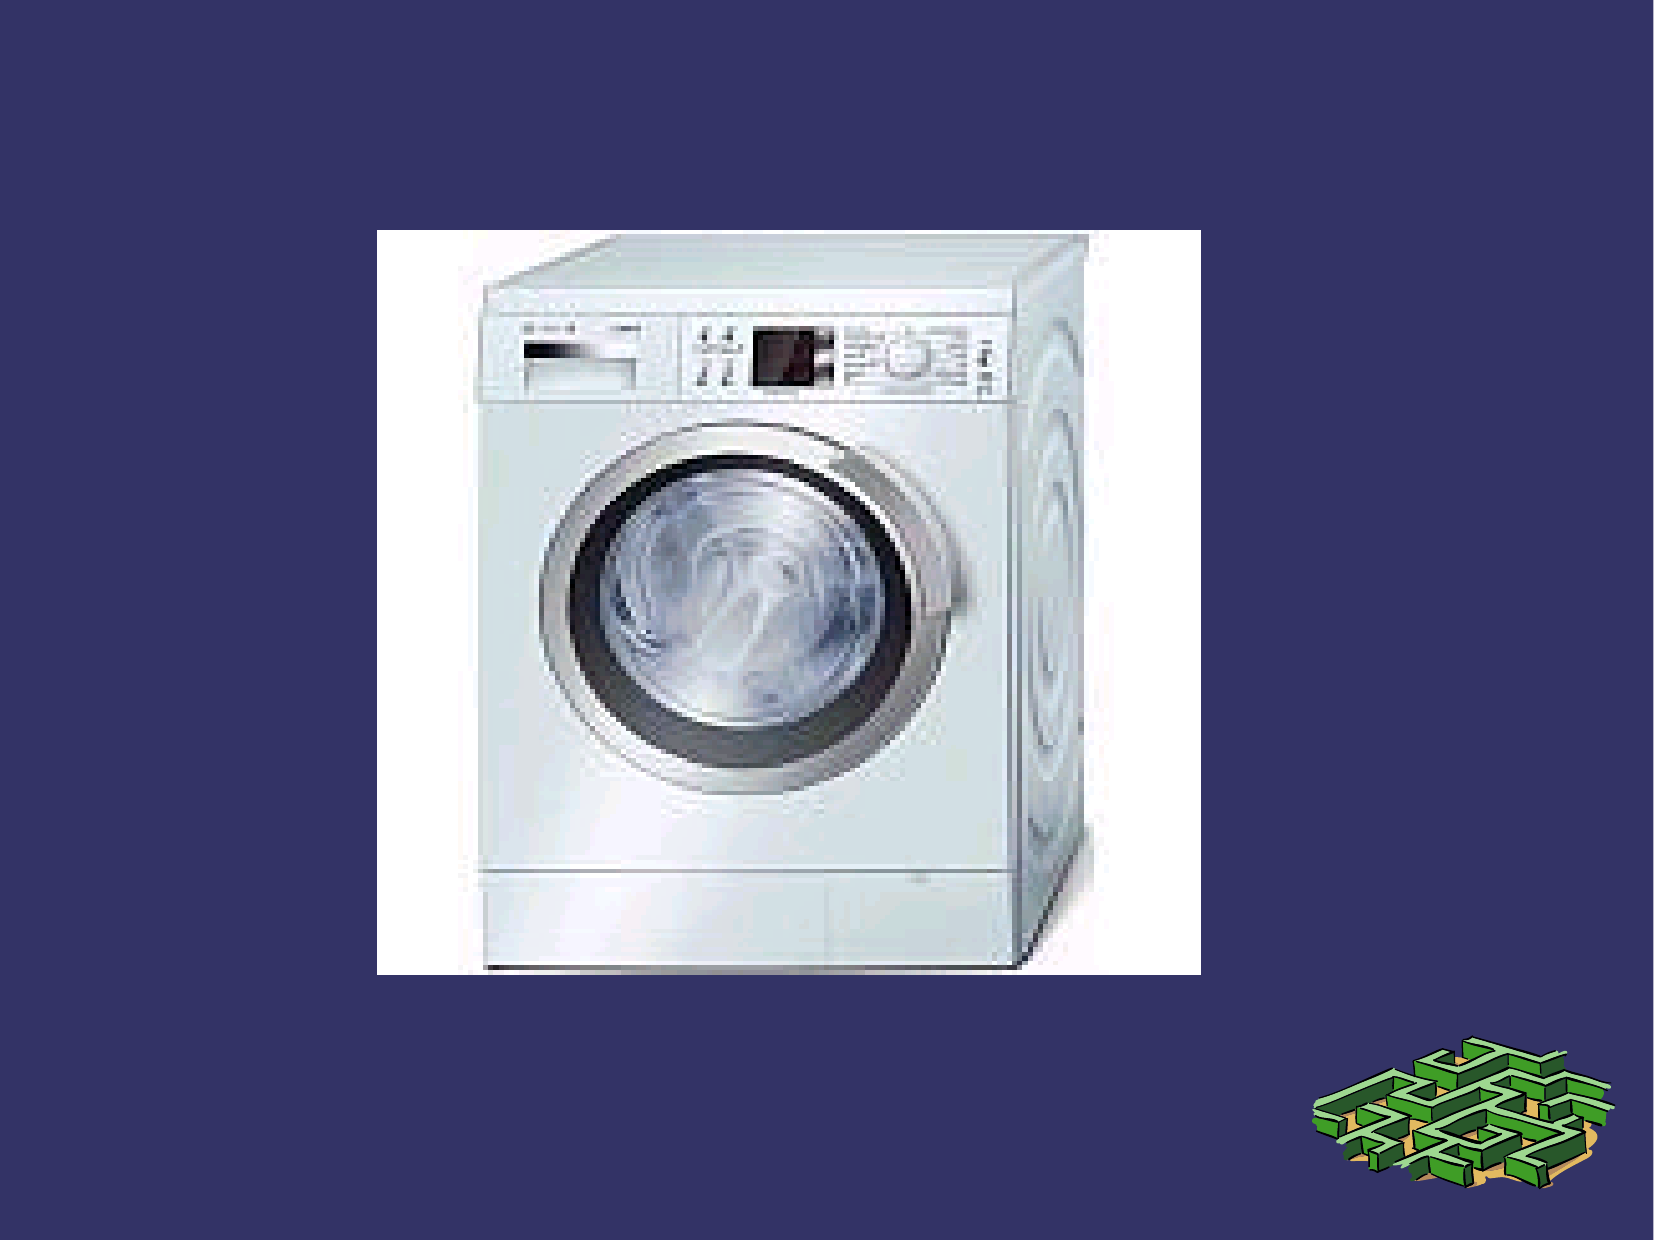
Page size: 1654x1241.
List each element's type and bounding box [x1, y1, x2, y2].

picture [377, 230, 1201, 975]
